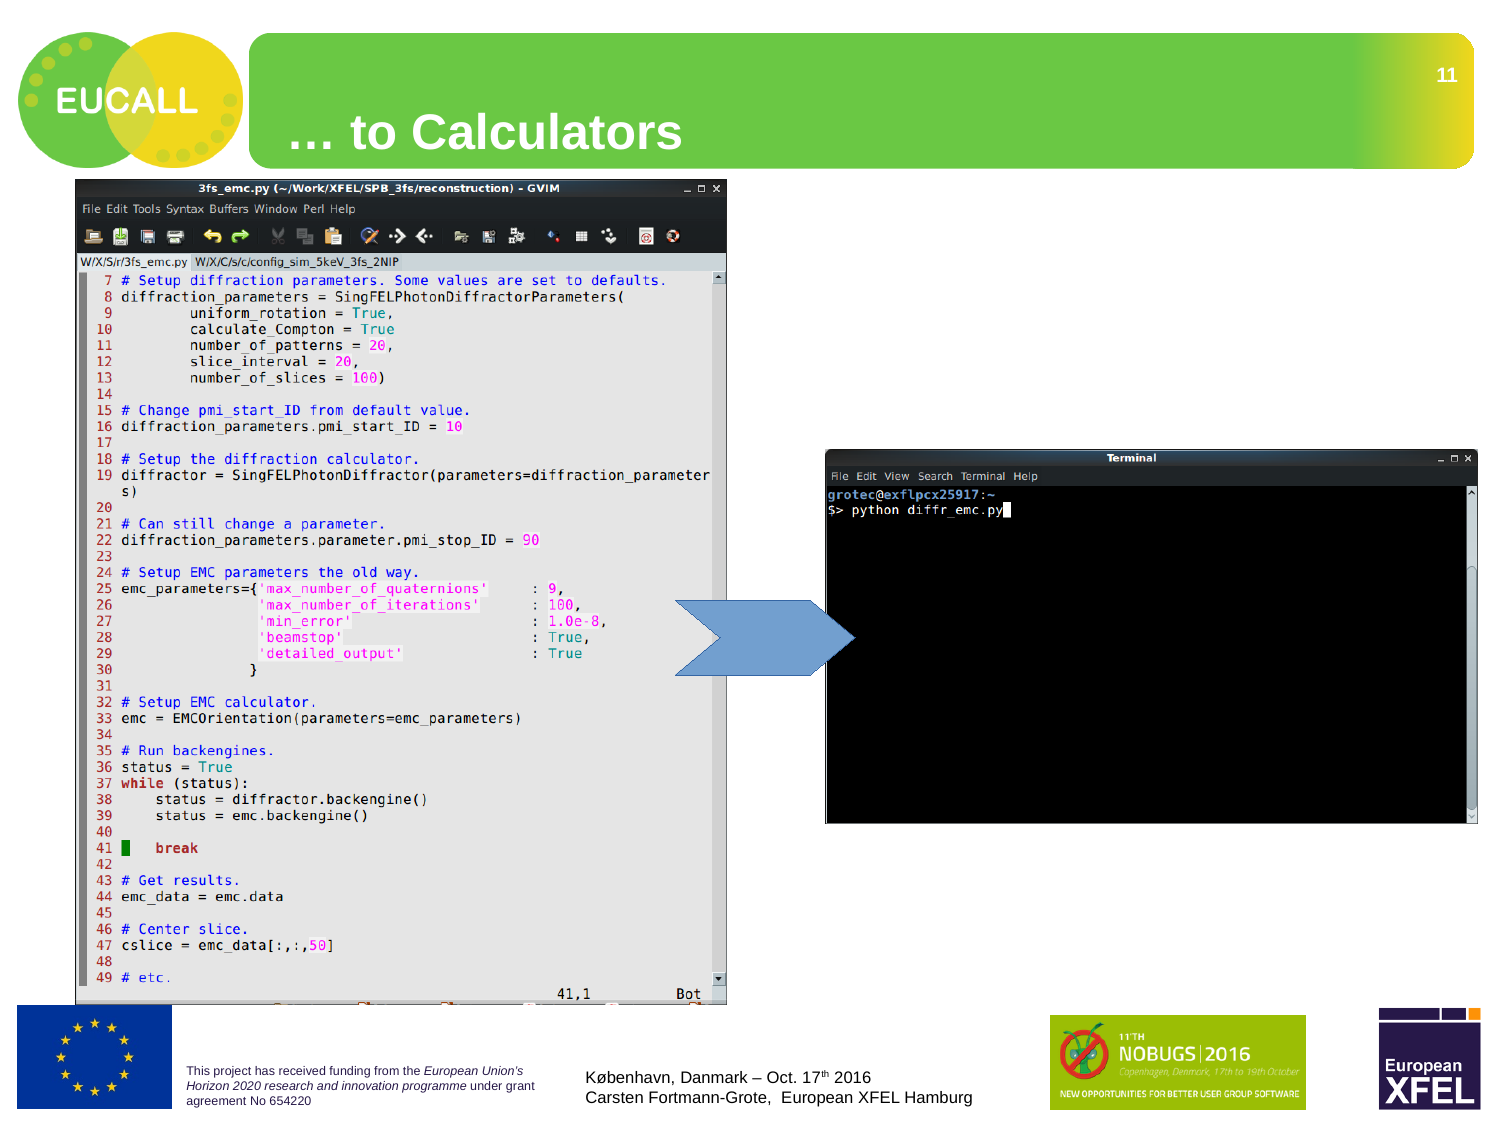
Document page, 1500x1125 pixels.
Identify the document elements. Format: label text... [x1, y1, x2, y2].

picture [17, 179, 727, 1109]
title … to Calculators [274, 42, 1469, 160]
text_box [675, 600, 856, 676]
picture [1050, 1015, 1306, 1110]
picture [18, 32, 243, 168]
picture [825, 449, 1478, 824]
picture [1376, 1005, 1483, 1112]
